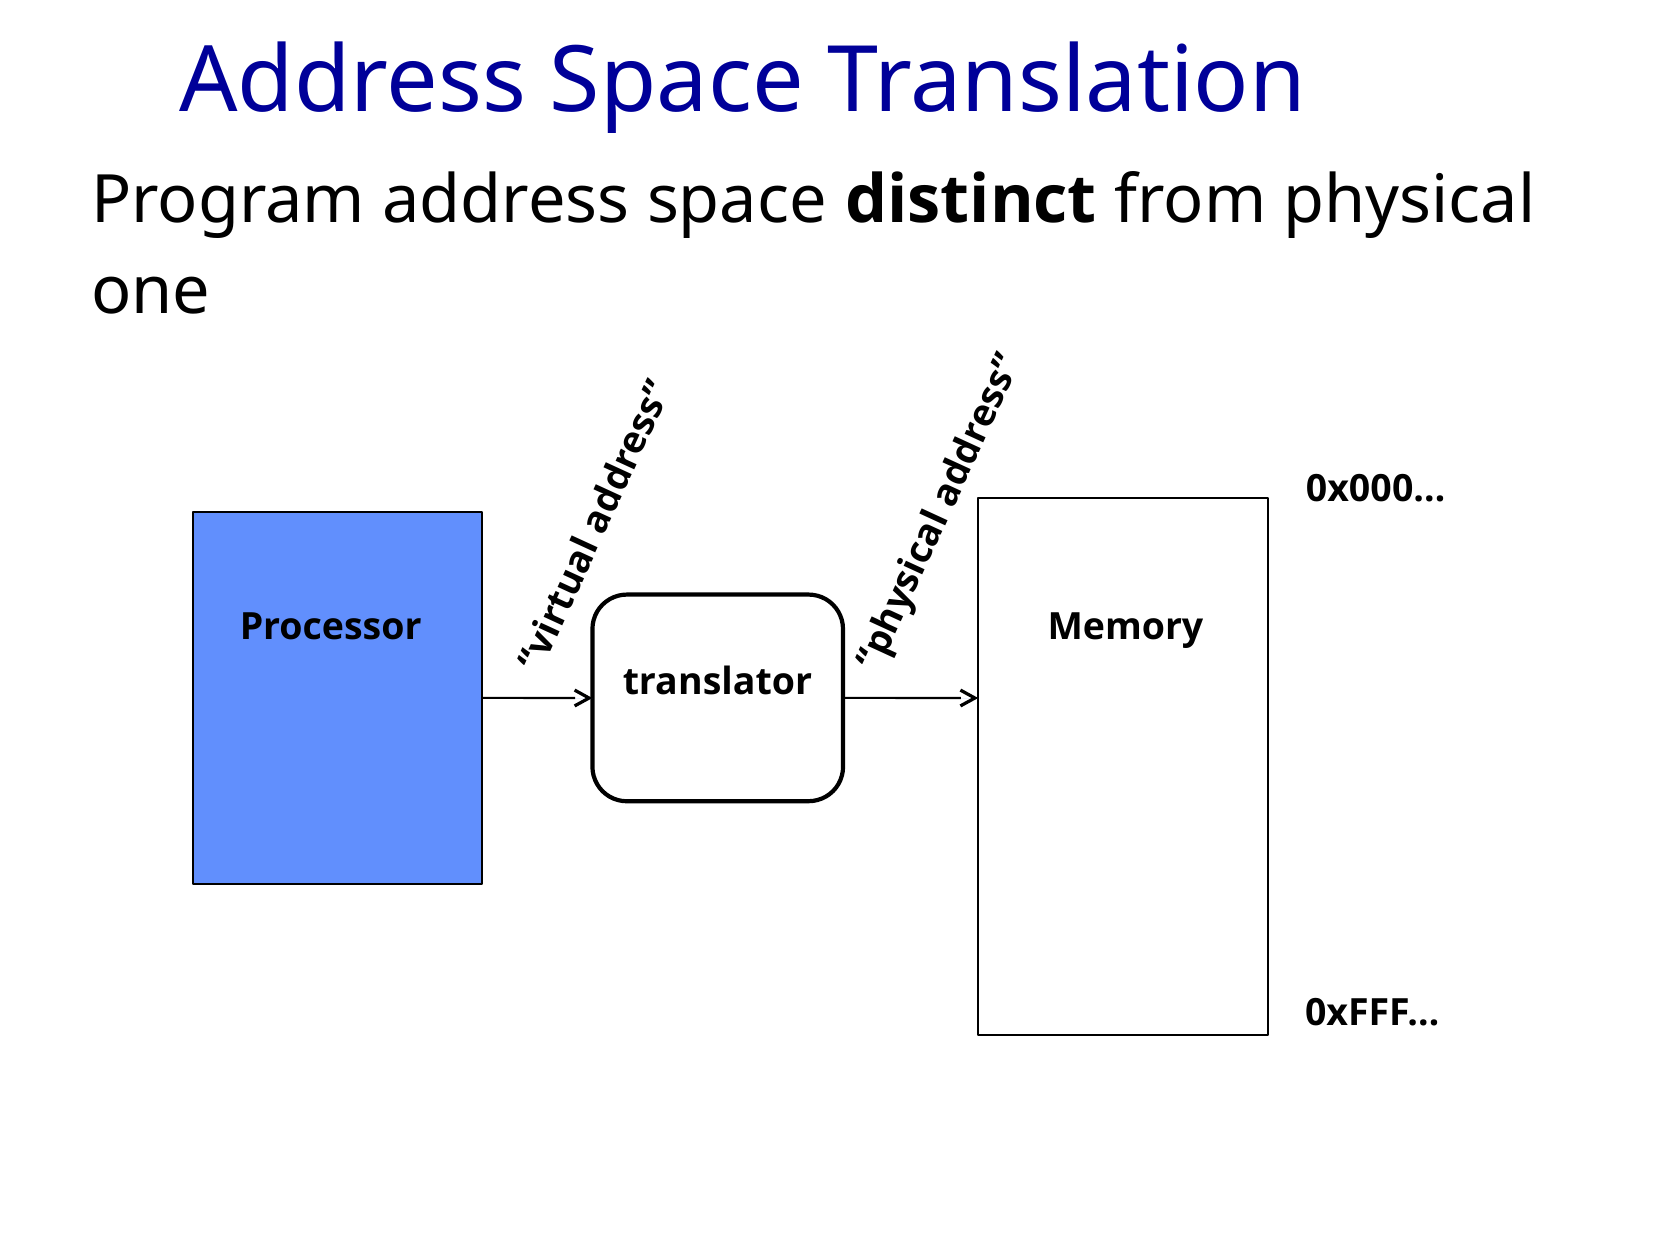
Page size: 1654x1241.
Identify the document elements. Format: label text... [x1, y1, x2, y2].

text_box Processor [225, 594, 437, 655]
text_box “physical address” [831, 328, 1042, 693]
text_box [192, 511, 593, 884]
list Program address space distinct from physical one [55, 151, 1613, 400]
title Address Space Translation [179, 25, 1475, 127]
text_box “virtual address” [493, 355, 692, 694]
text_box Memory [1032, 594, 1219, 655]
text_box 0xFFF… [1290, 980, 1455, 1041]
text_box 0x000… [1291, 456, 1461, 517]
text_box translator [592, 594, 844, 802]
